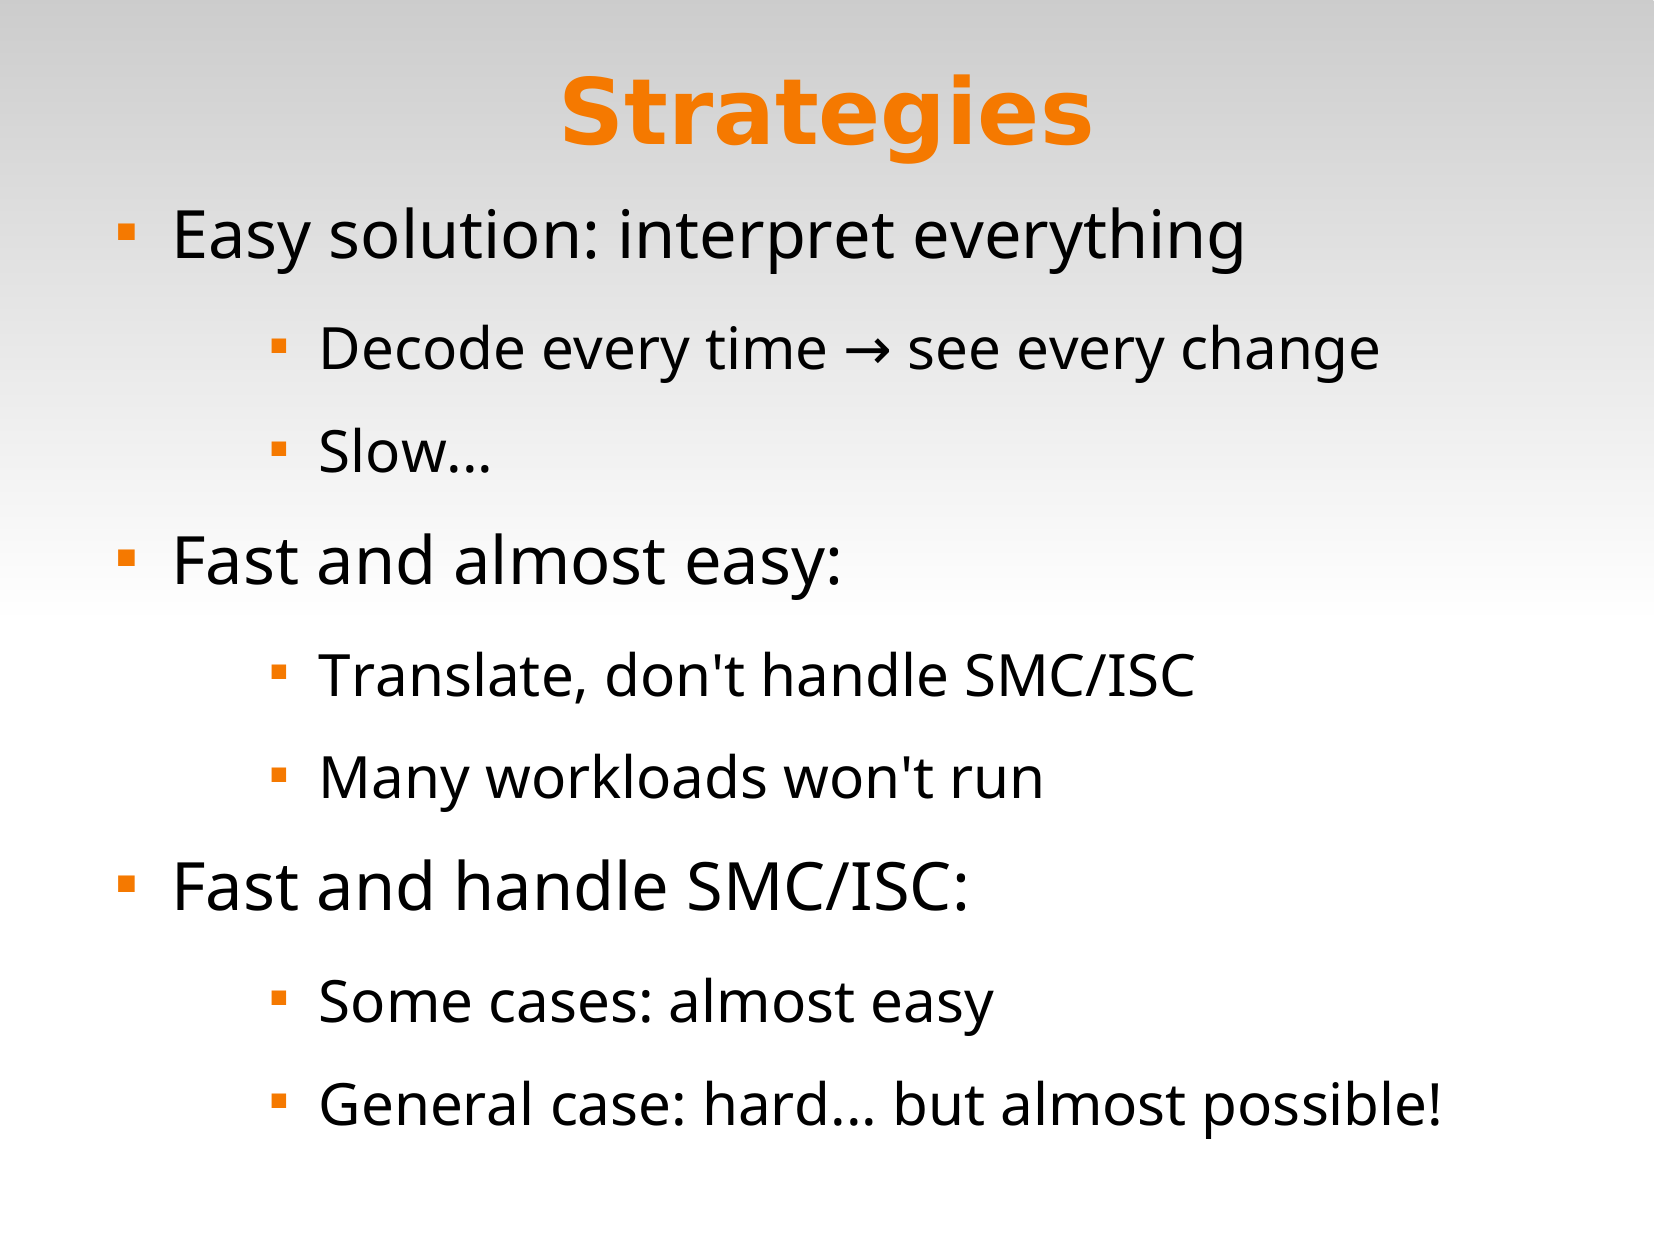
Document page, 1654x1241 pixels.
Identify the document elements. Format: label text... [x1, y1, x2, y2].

title Strategies [82, 37, 1571, 187]
list Easy solution: interpret everything Decode every time → see every change Slow... Fast and almost easy: Translate, don't handle SMC/ISC Many workloads won't run Fast and handle SMC/ISC: Some cases: almost easy General case: hard... but almost possible! [82, 187, 1571, 1208]
